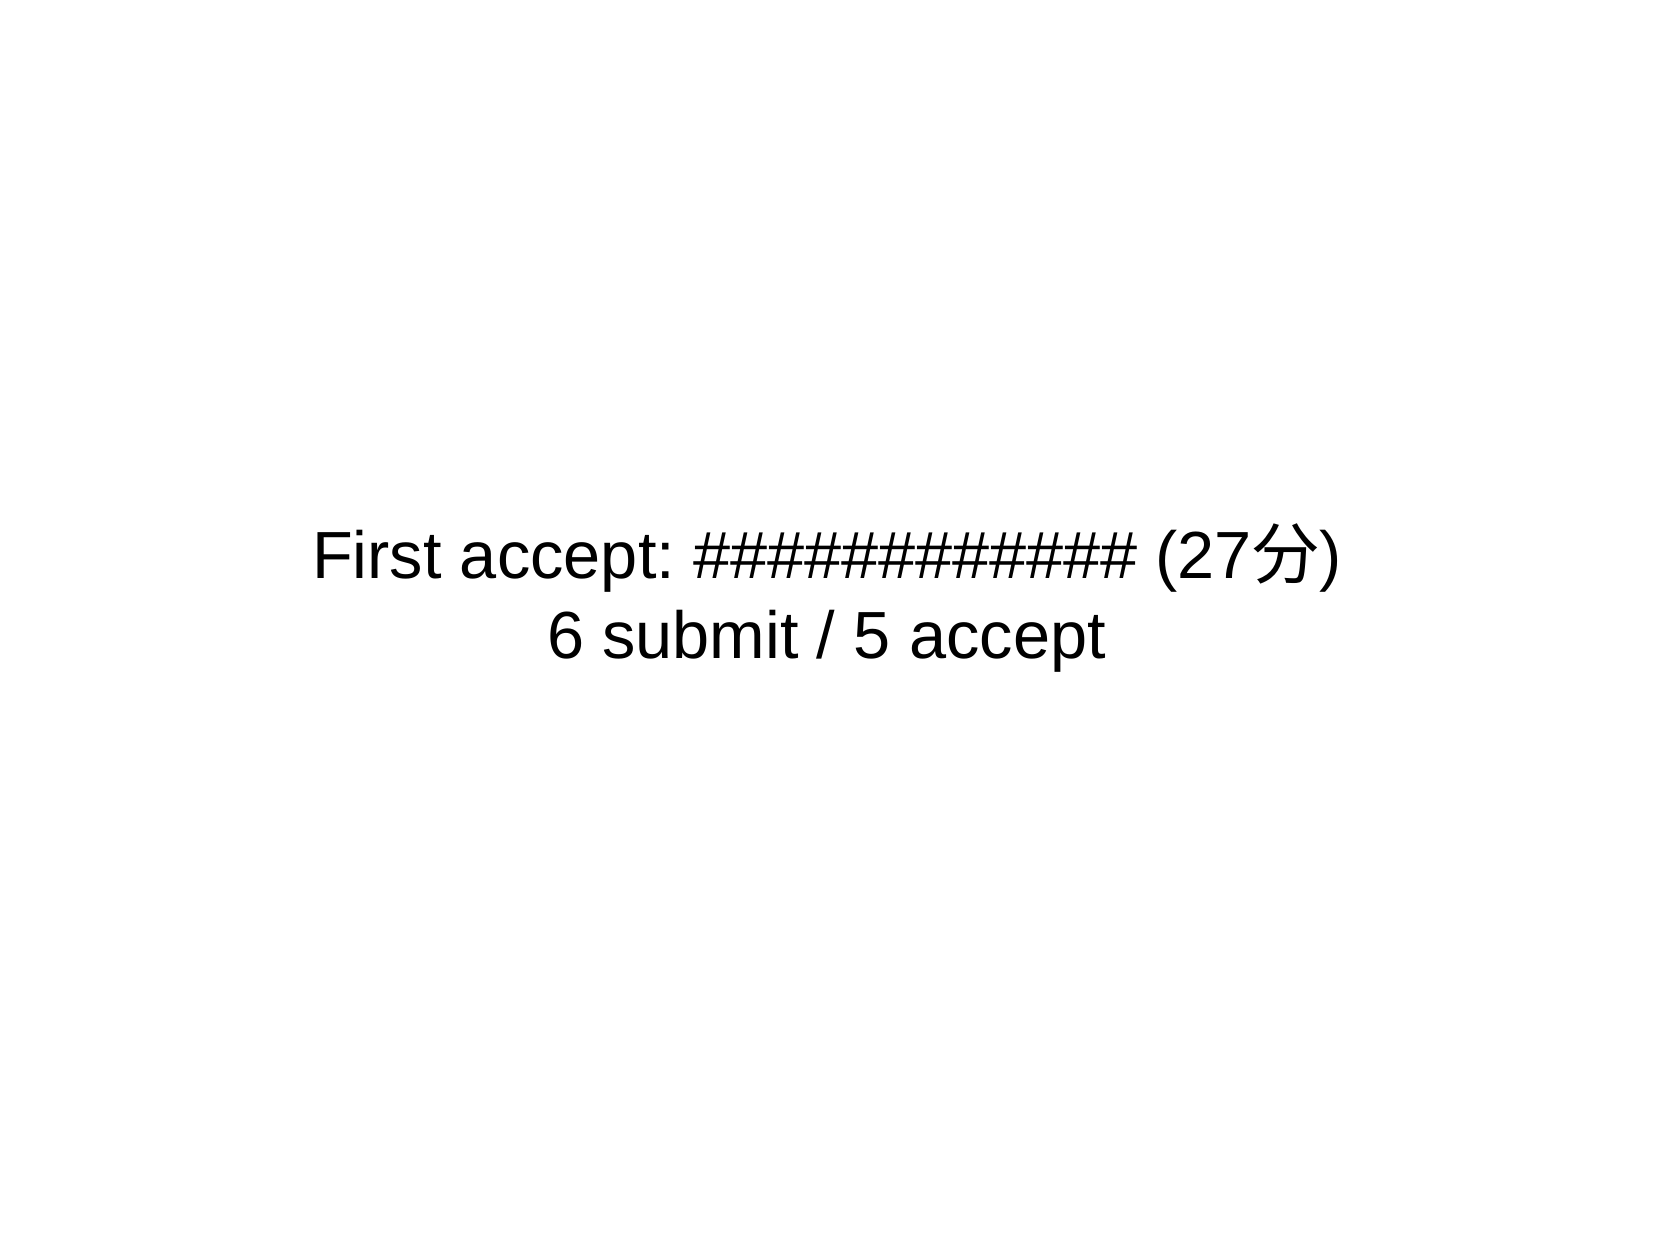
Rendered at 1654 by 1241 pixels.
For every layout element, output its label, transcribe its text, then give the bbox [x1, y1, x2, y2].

subtitle First accept: ############ (27分) 6 submit / 5 accept [82, 297, 1571, 1102]
